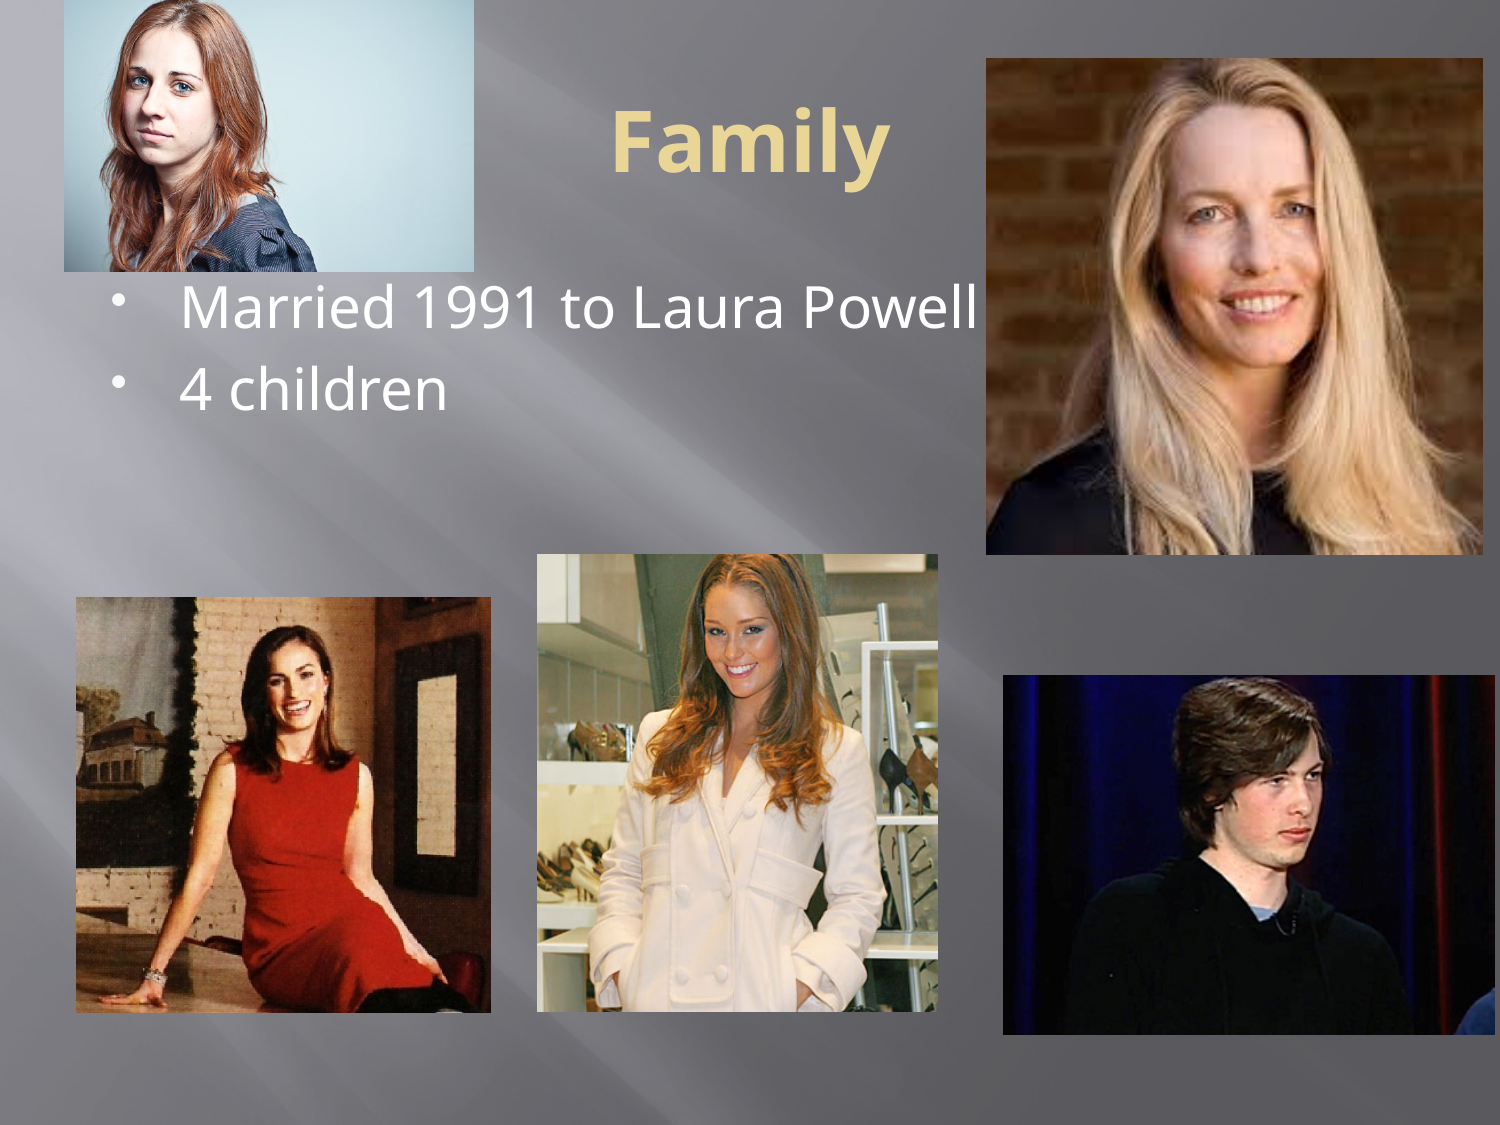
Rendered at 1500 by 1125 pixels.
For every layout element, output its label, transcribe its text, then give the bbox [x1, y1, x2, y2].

title Family [474, 45, 1425, 233]
picture [0, 0, 1500, 1125]
list Married 1991 to Laura Powell 4 children [75, 262, 1425, 1035]
